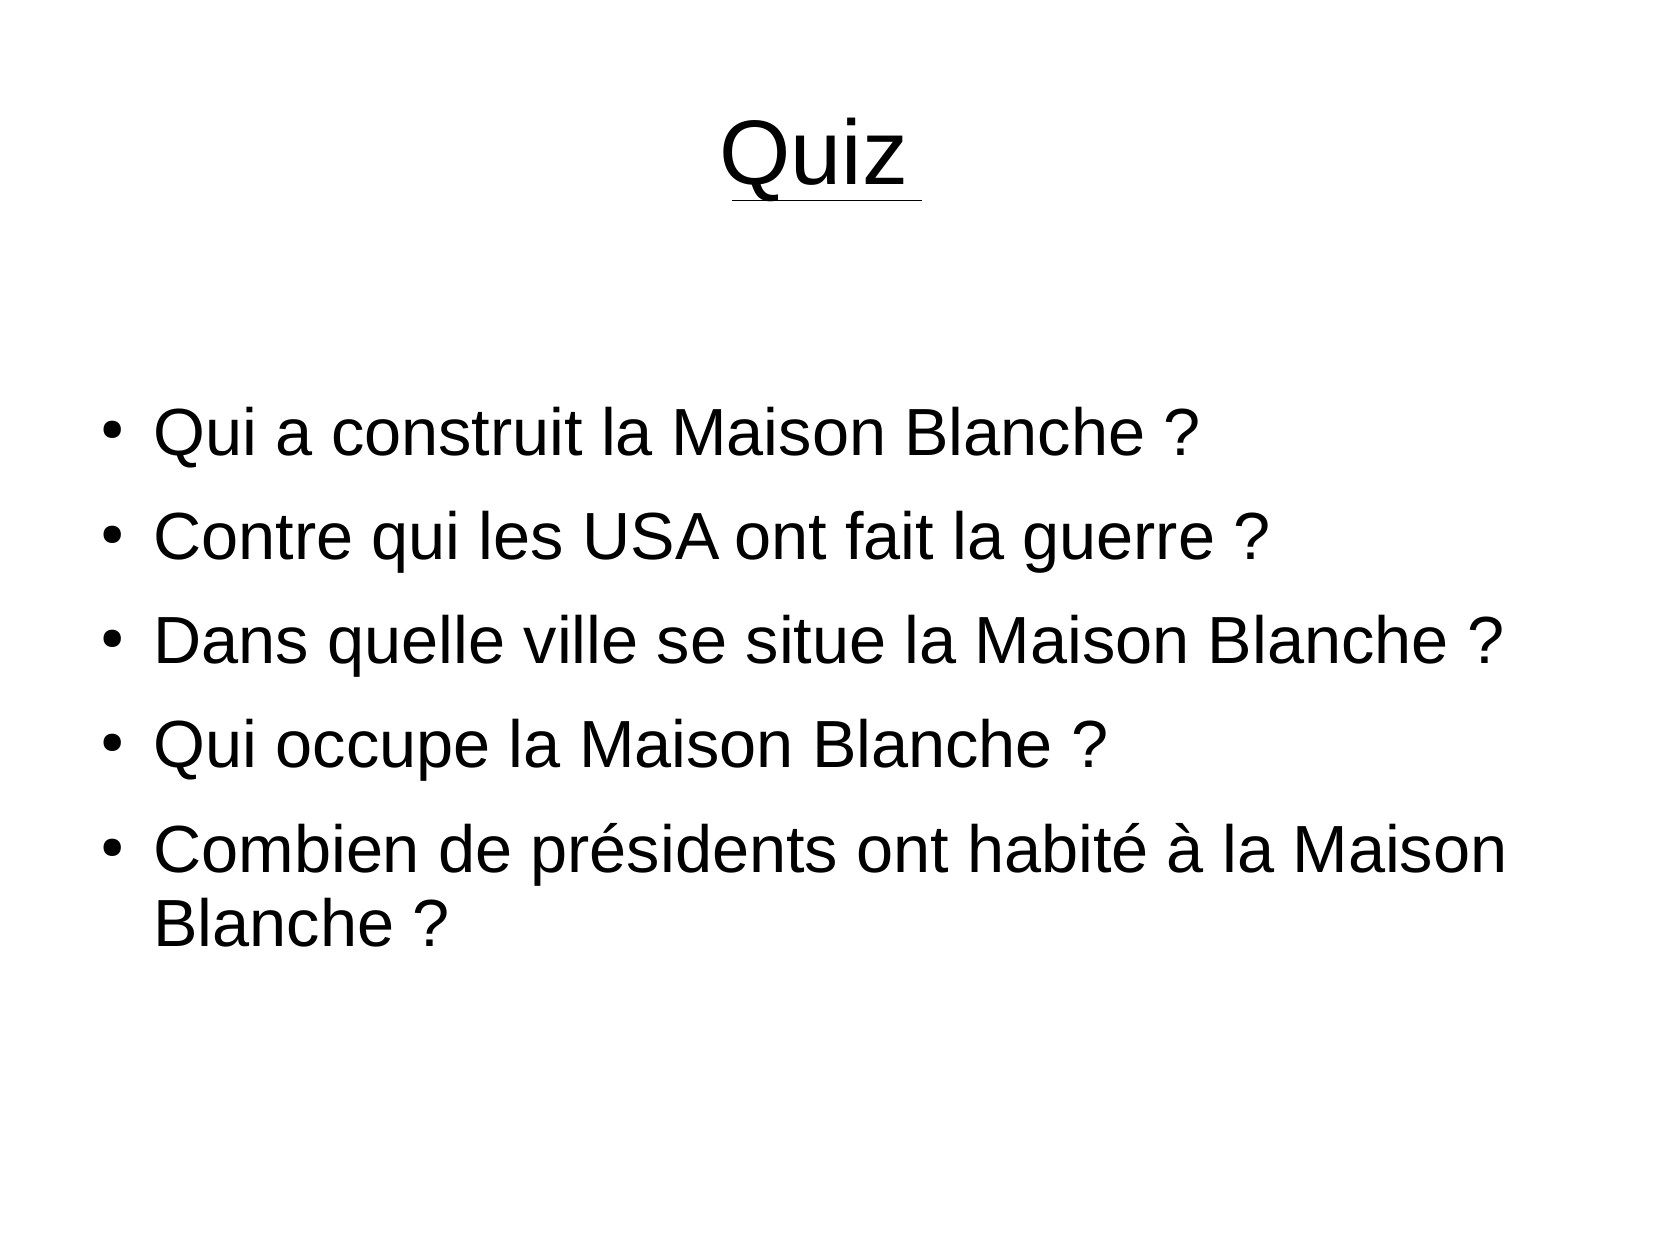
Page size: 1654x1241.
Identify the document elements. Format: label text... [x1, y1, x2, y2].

title Quiz [82, 49, 1571, 257]
list Qui a construit la Maison Blanche ? Contre qui les USA ont fait la guerre ? Dans quelle ville se situe la Maison Blanche ? Qui occupe la Maison Blanche ? Combien de présidents ont habité à la Maison Blanche ? [82, 290, 1571, 1010]
